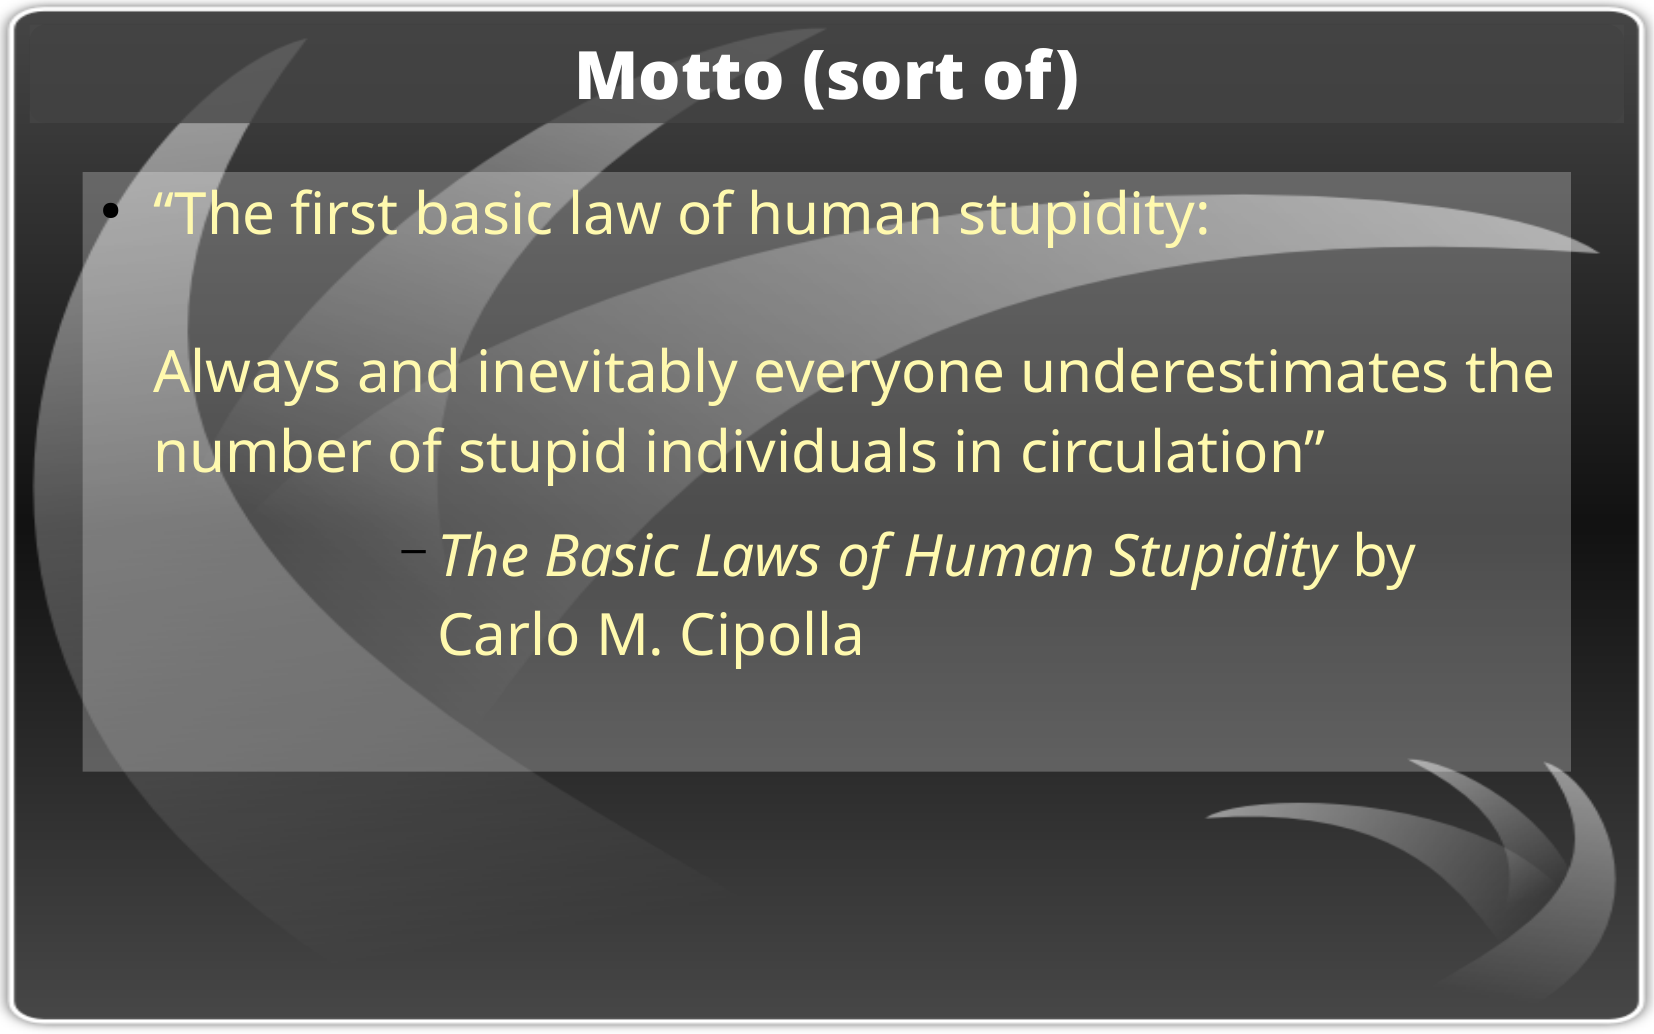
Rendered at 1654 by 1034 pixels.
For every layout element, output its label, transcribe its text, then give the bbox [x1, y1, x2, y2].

list “The first basic law of human stupidity: Always and inevitably everyone underestimates the number of stupid individuals in circulation” The Basic Laws of Human Stupidity by Carlo M. Cipolla [82, 172, 1571, 772]
picture [0, 0, 1654, 1034]
title Motto (sort of) [29, 24, 1625, 124]
